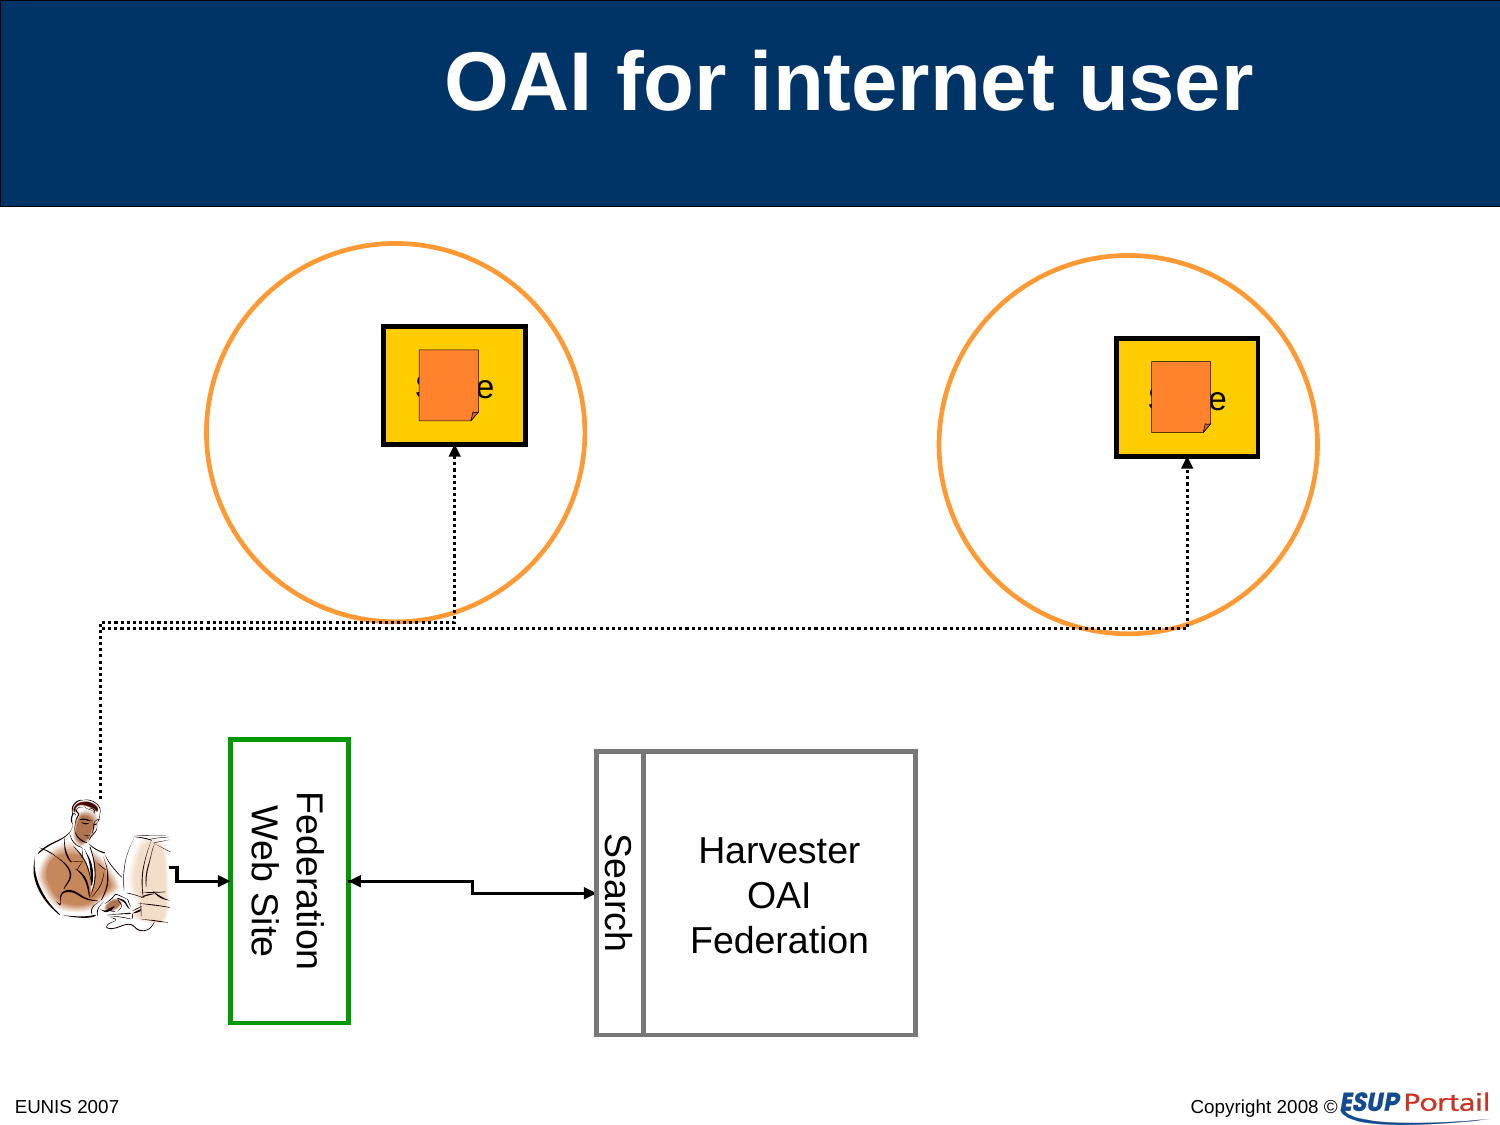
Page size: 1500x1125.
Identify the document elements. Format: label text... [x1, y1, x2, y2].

text_box [419, 349, 479, 421]
picture [29, 798, 171, 933]
title OAI for internet user [249, 12, 1450, 151]
picture [1340, 1092, 1489, 1125]
text_box Store [1116, 338, 1258, 457]
text_box Harvester OAI Federation [644, 751, 916, 1035]
text_box Search [596, 751, 644, 1035]
text_box [1151, 361, 1211, 433]
text_box Federation Web Site [230, 739, 349, 1023]
text_box Store [383, 326, 526, 445]
